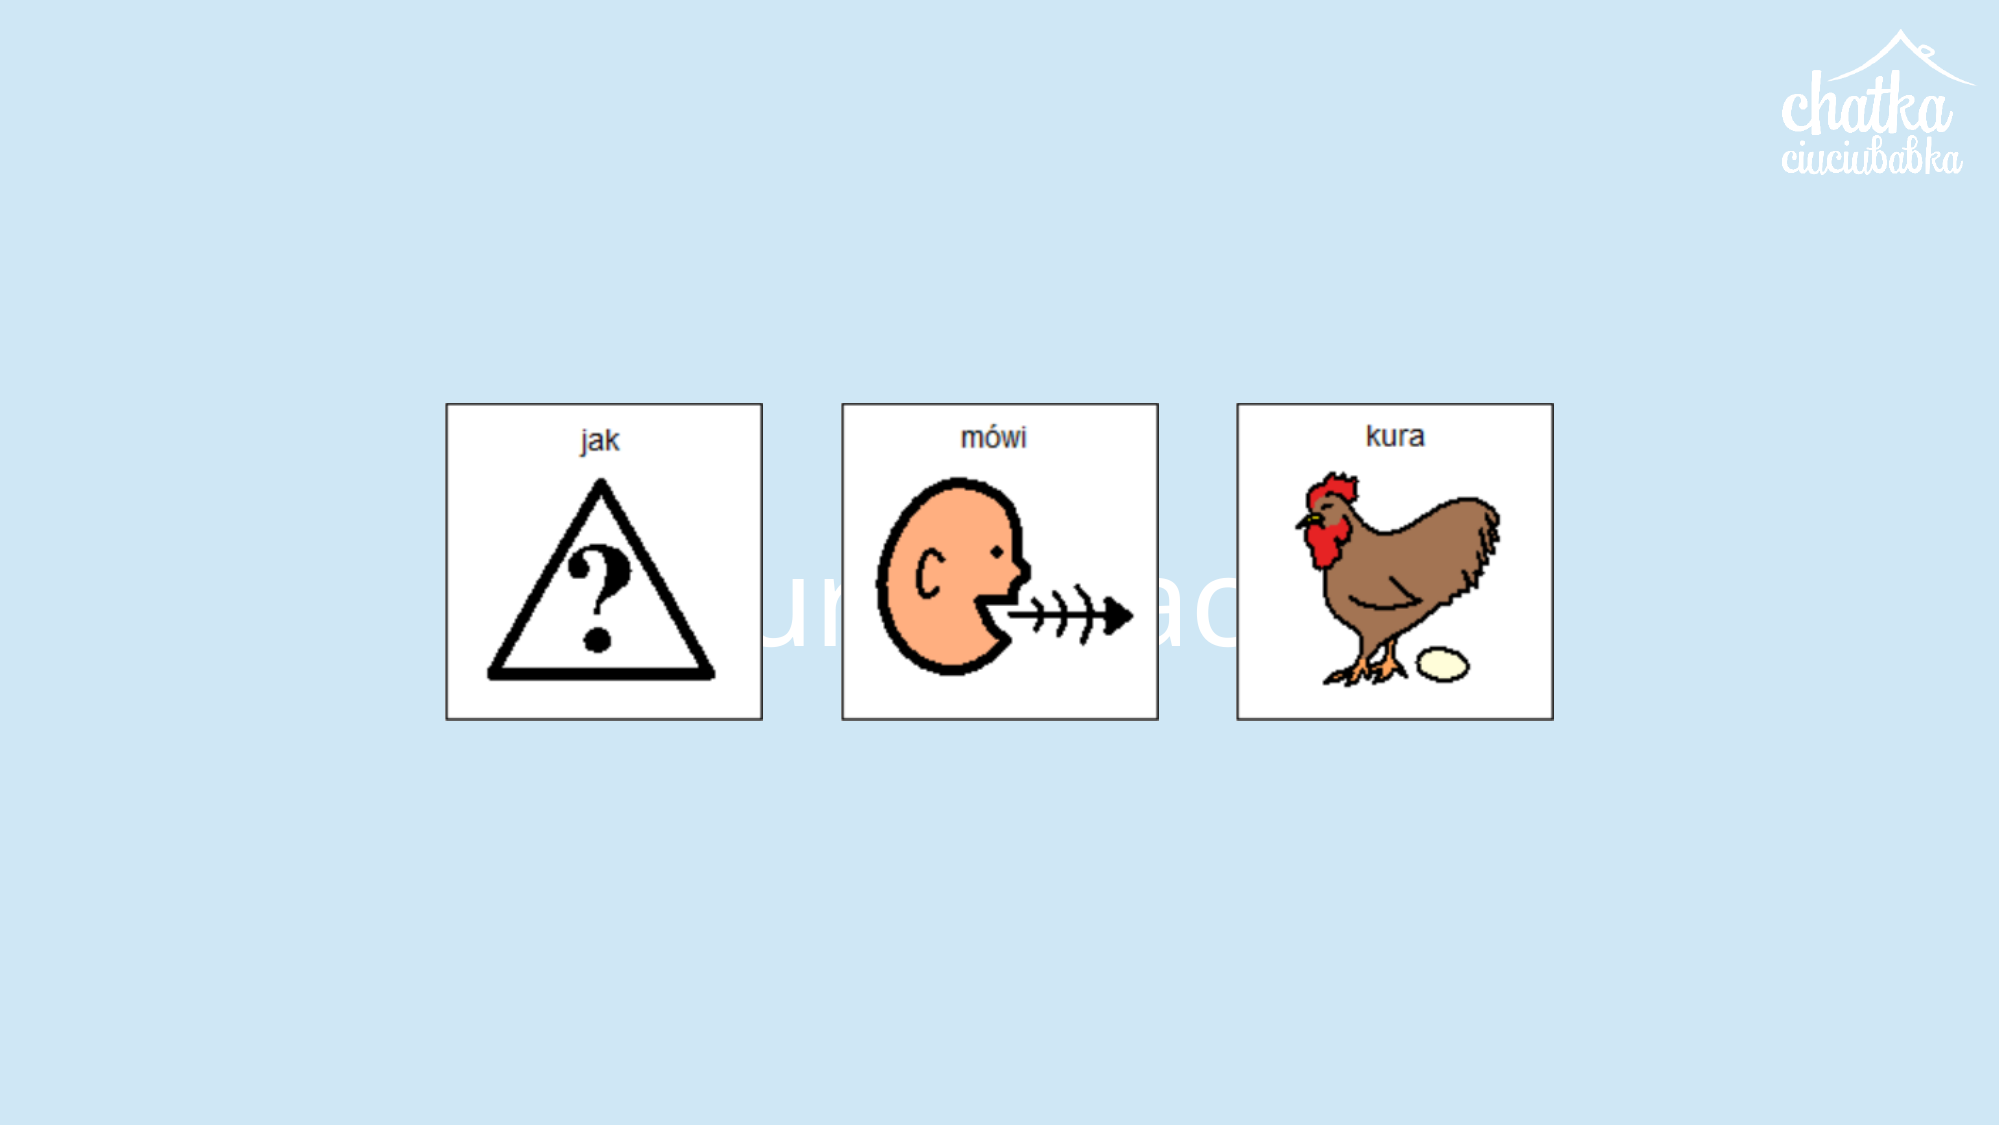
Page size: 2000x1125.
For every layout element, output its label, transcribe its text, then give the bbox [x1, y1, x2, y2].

picture [1236, 403, 1554, 721]
title Kura gdacze. [645, 530, 2000, 969]
picture [841, 403, 1159, 721]
picture [445, 403, 763, 721]
picture [1755, 5, 1991, 241]
